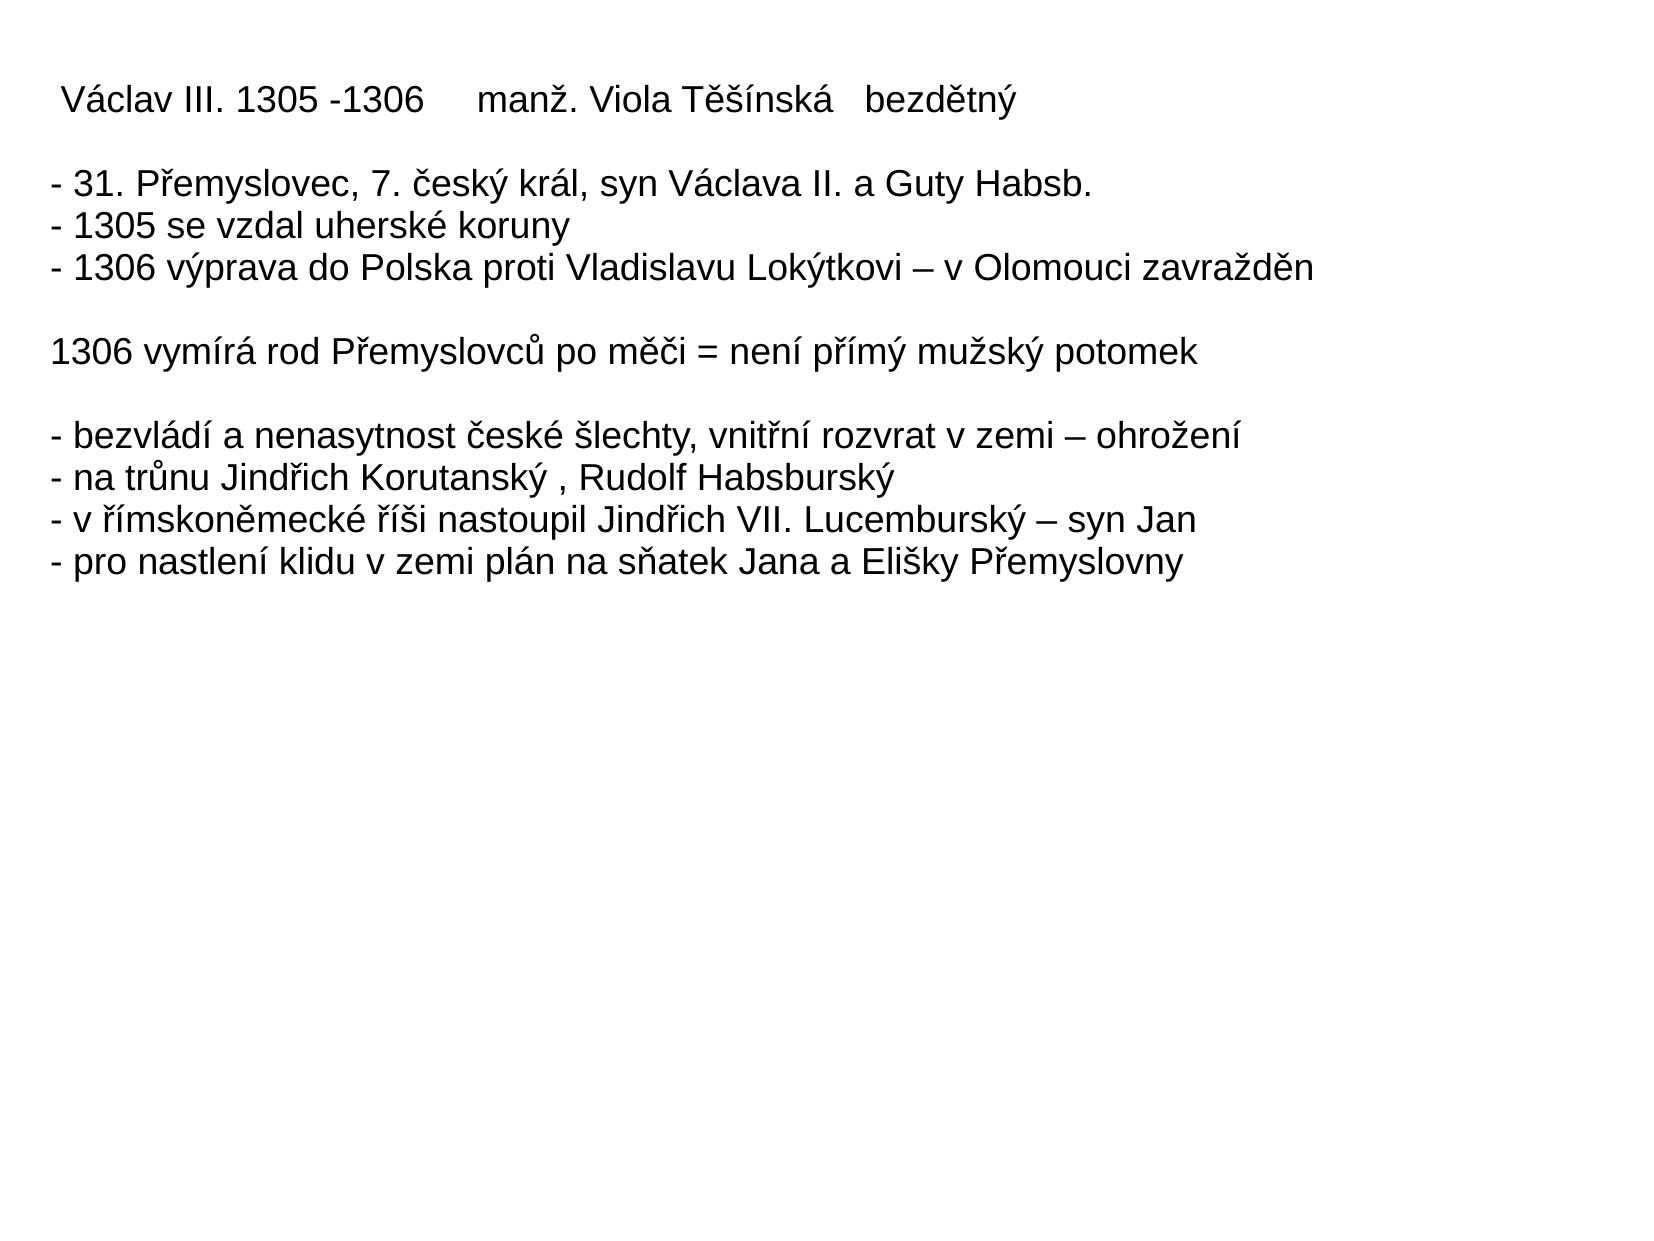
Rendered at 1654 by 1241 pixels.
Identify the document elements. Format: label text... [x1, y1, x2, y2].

text_box Václav III. 1305 -1306 manž. Viola Těšínská bezdětný - 31. Přemyslovec, 7. český král, syn Václava II. a Guty Habsb. - 1305 se vzdal uherské koruny - 1306 výprava do Polska proti Vladislavu Lokýtkovi – v Olomouci zavražděn 1306 vymírá rod Přemyslovců po měči = není přímý mužský potomek - bezvládí a nenasytnost české šlechty, vnitřní rozvrat v zemi – ohrožení - na trůnu Jindřich Korutanský , Rudolf Habsburský - v římskoněmecké říši nastoupil Jindřich VII. Lucemburský – syn Jan - pro nastlení klidu v zemi plán na sňatek Jana a Elišky Přemyslovny [35, 70, 1630, 633]
